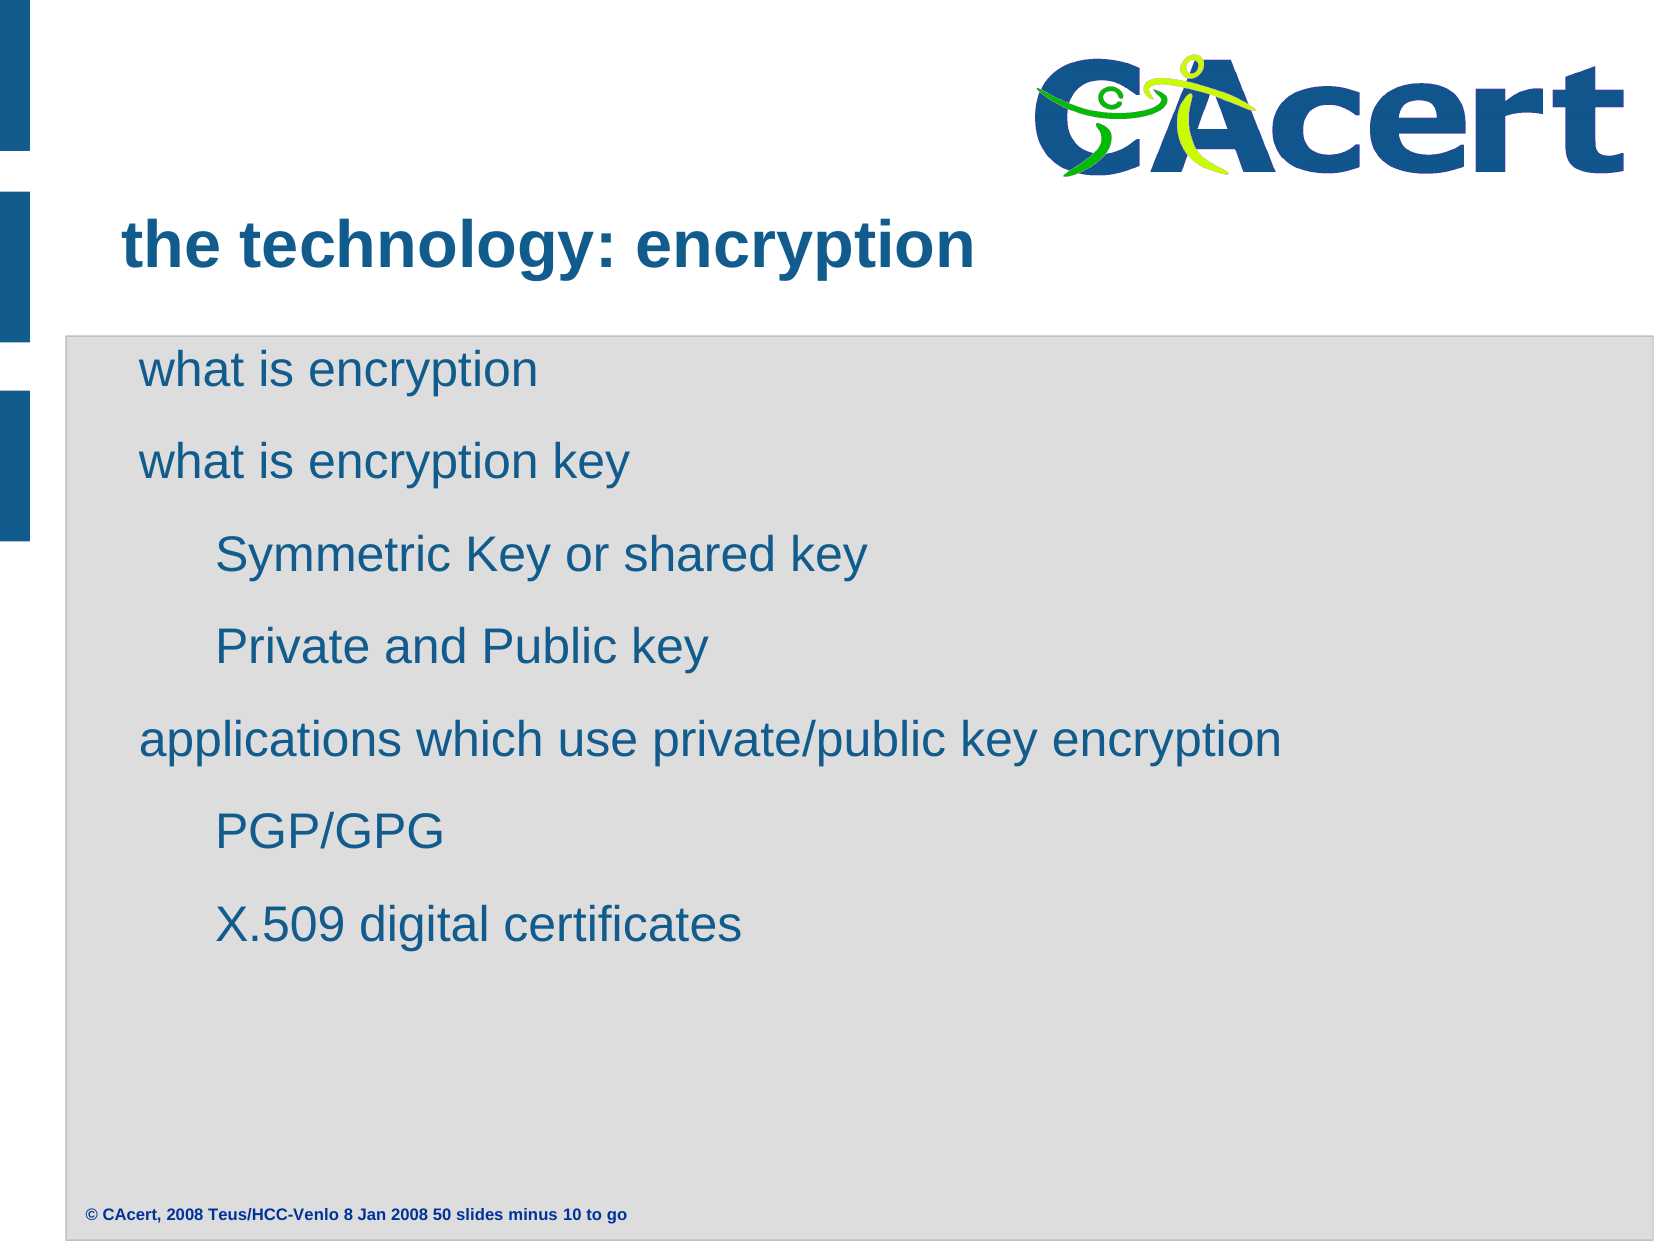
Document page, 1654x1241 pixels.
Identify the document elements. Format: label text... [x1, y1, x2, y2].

list what is encryption what is encryption key Symmetric Key or shared key Private and Public key applications which use private/public key encryption PGP/GPG X.509 digital certificates [121, 344, 1595, 1238]
picture [1033, 53, 1625, 178]
title the technology: encryption [121, 177, 1533, 316]
